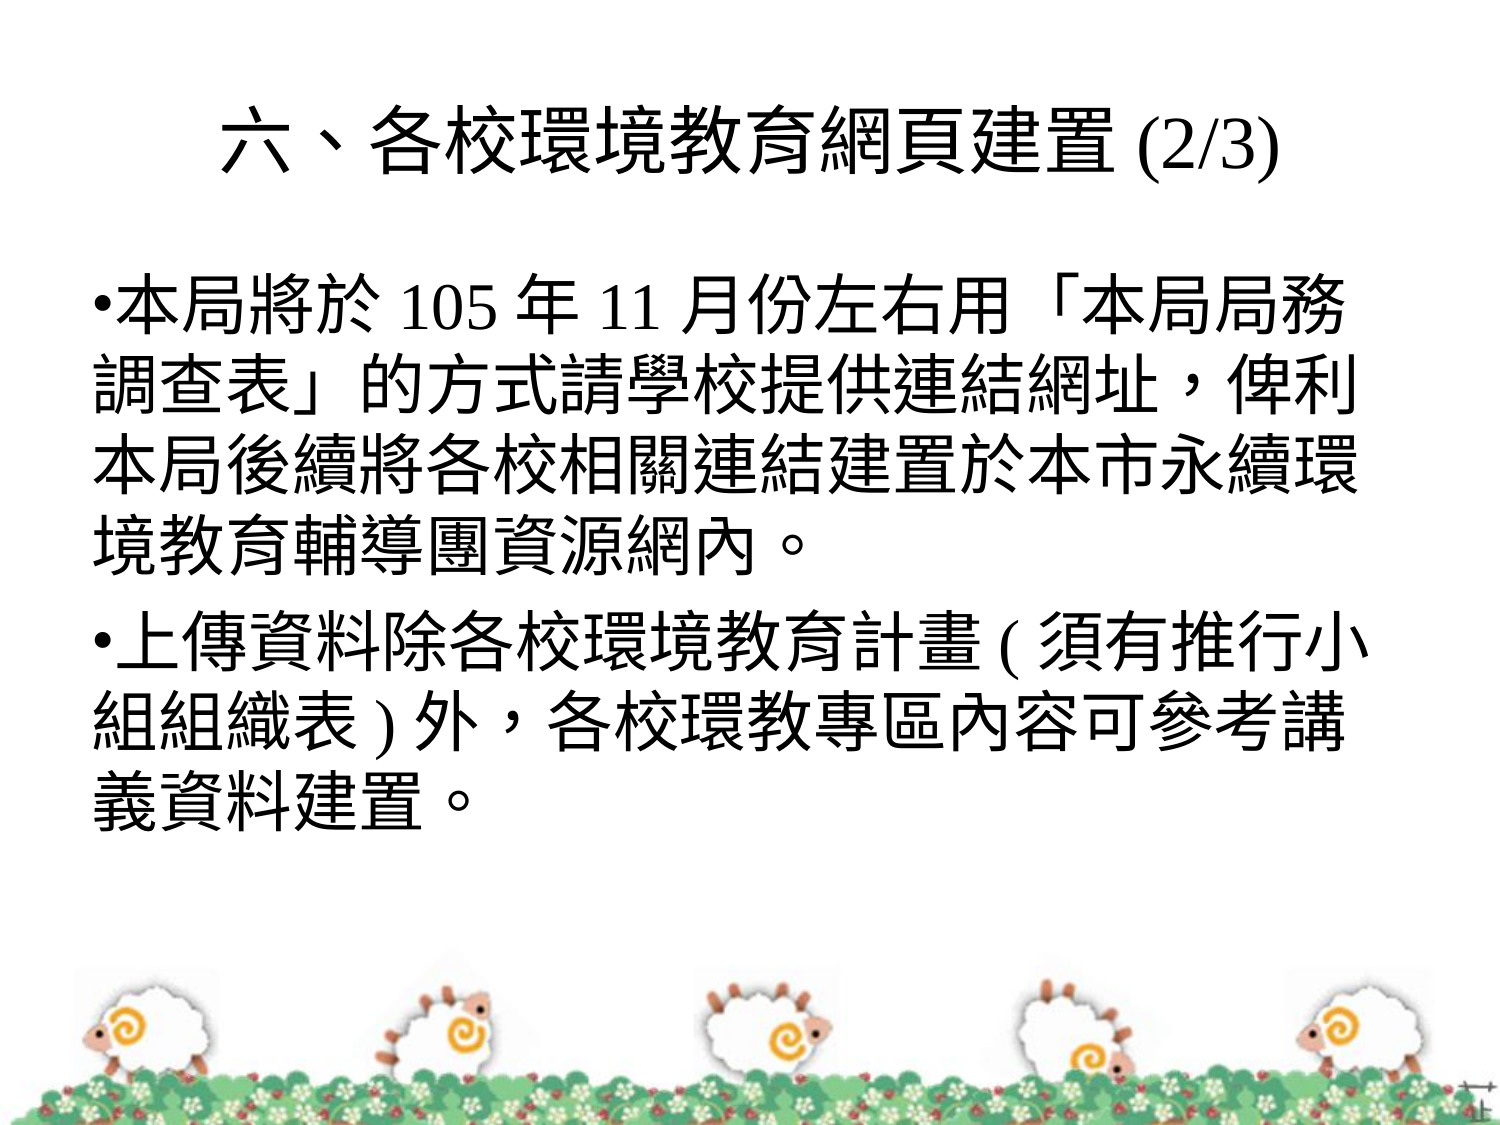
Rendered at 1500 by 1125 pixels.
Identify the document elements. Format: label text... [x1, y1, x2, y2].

list 本局將於105年11月份左右用「本局局務調查表」的方式請學校提供連結網址，俾利本局後續將各校相關連結建置於本市永續環境教育輔導團資源網內。 上傳資料除各校環境教育計畫(須有推行小組組織表)外，各校環教專區內容可參考講義資料建置。 [76, 255, 1427, 998]
title 六、各校環境教育網頁建置(2/3) [75, 45, 1426, 233]
picture [0, 645, 1500, 1125]
